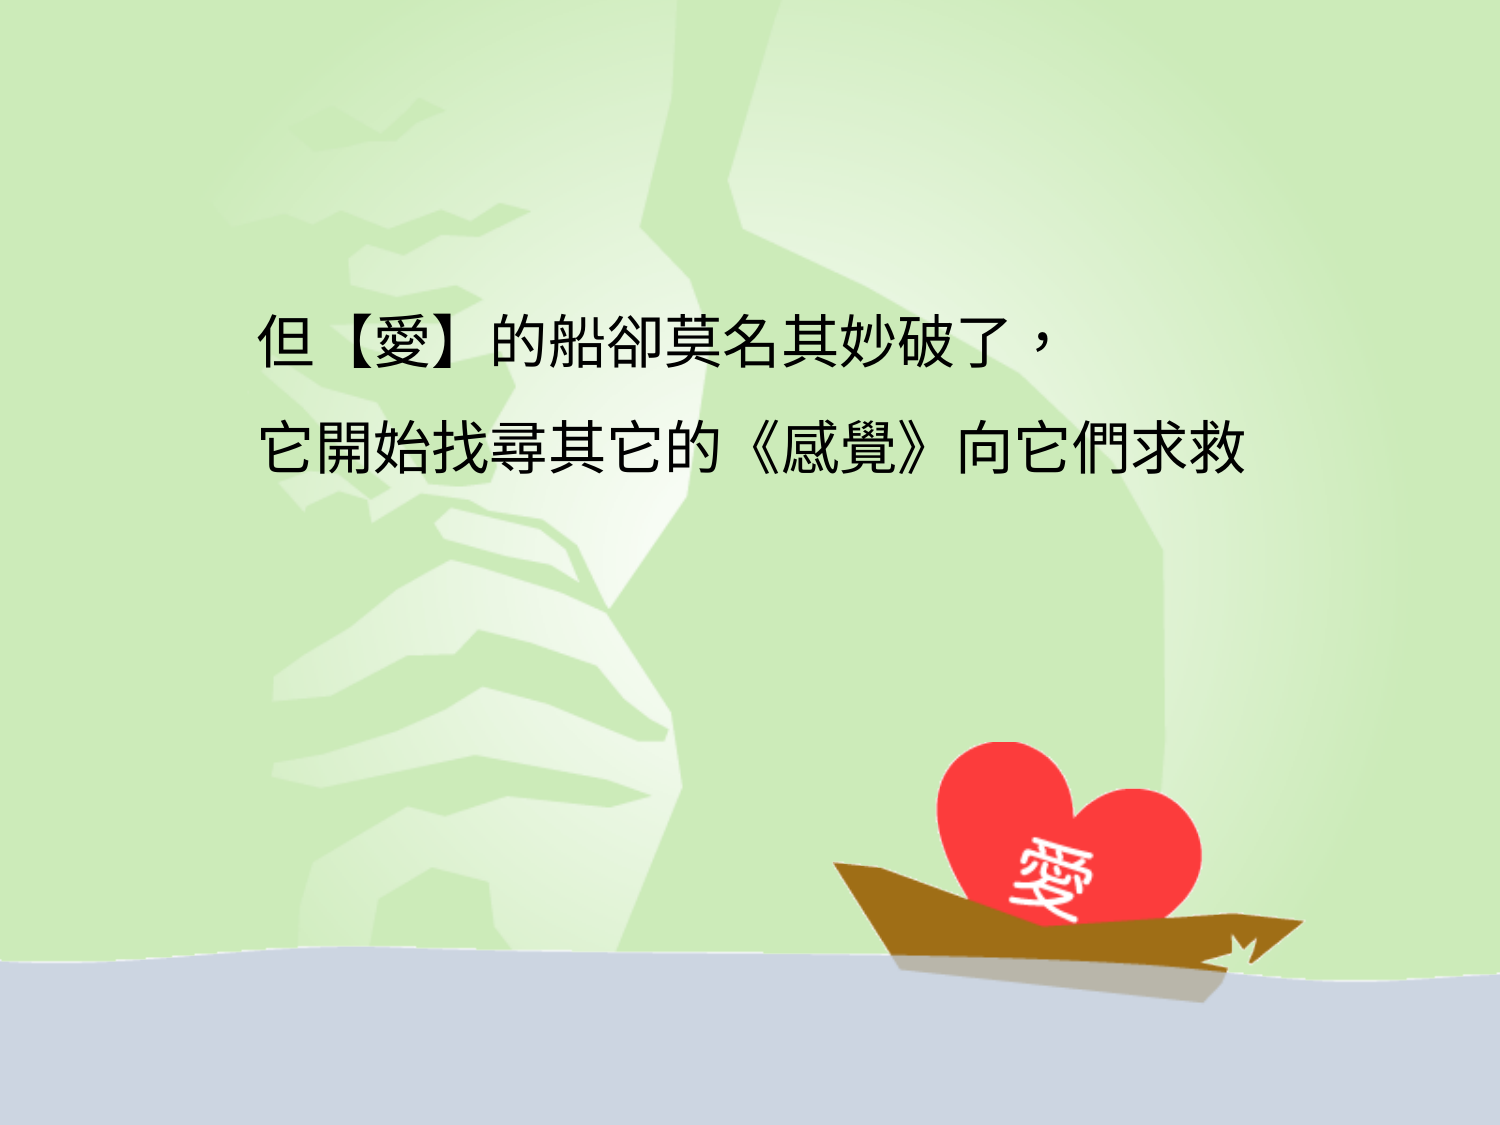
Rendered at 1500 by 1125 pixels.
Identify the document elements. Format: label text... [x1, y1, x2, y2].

picture [0, 0, 1500, 1125]
text_box 但【愛】的船卻莫名其妙破了， 它開始找尋其它的《感覺》向它們求救 [242, 297, 1329, 489]
